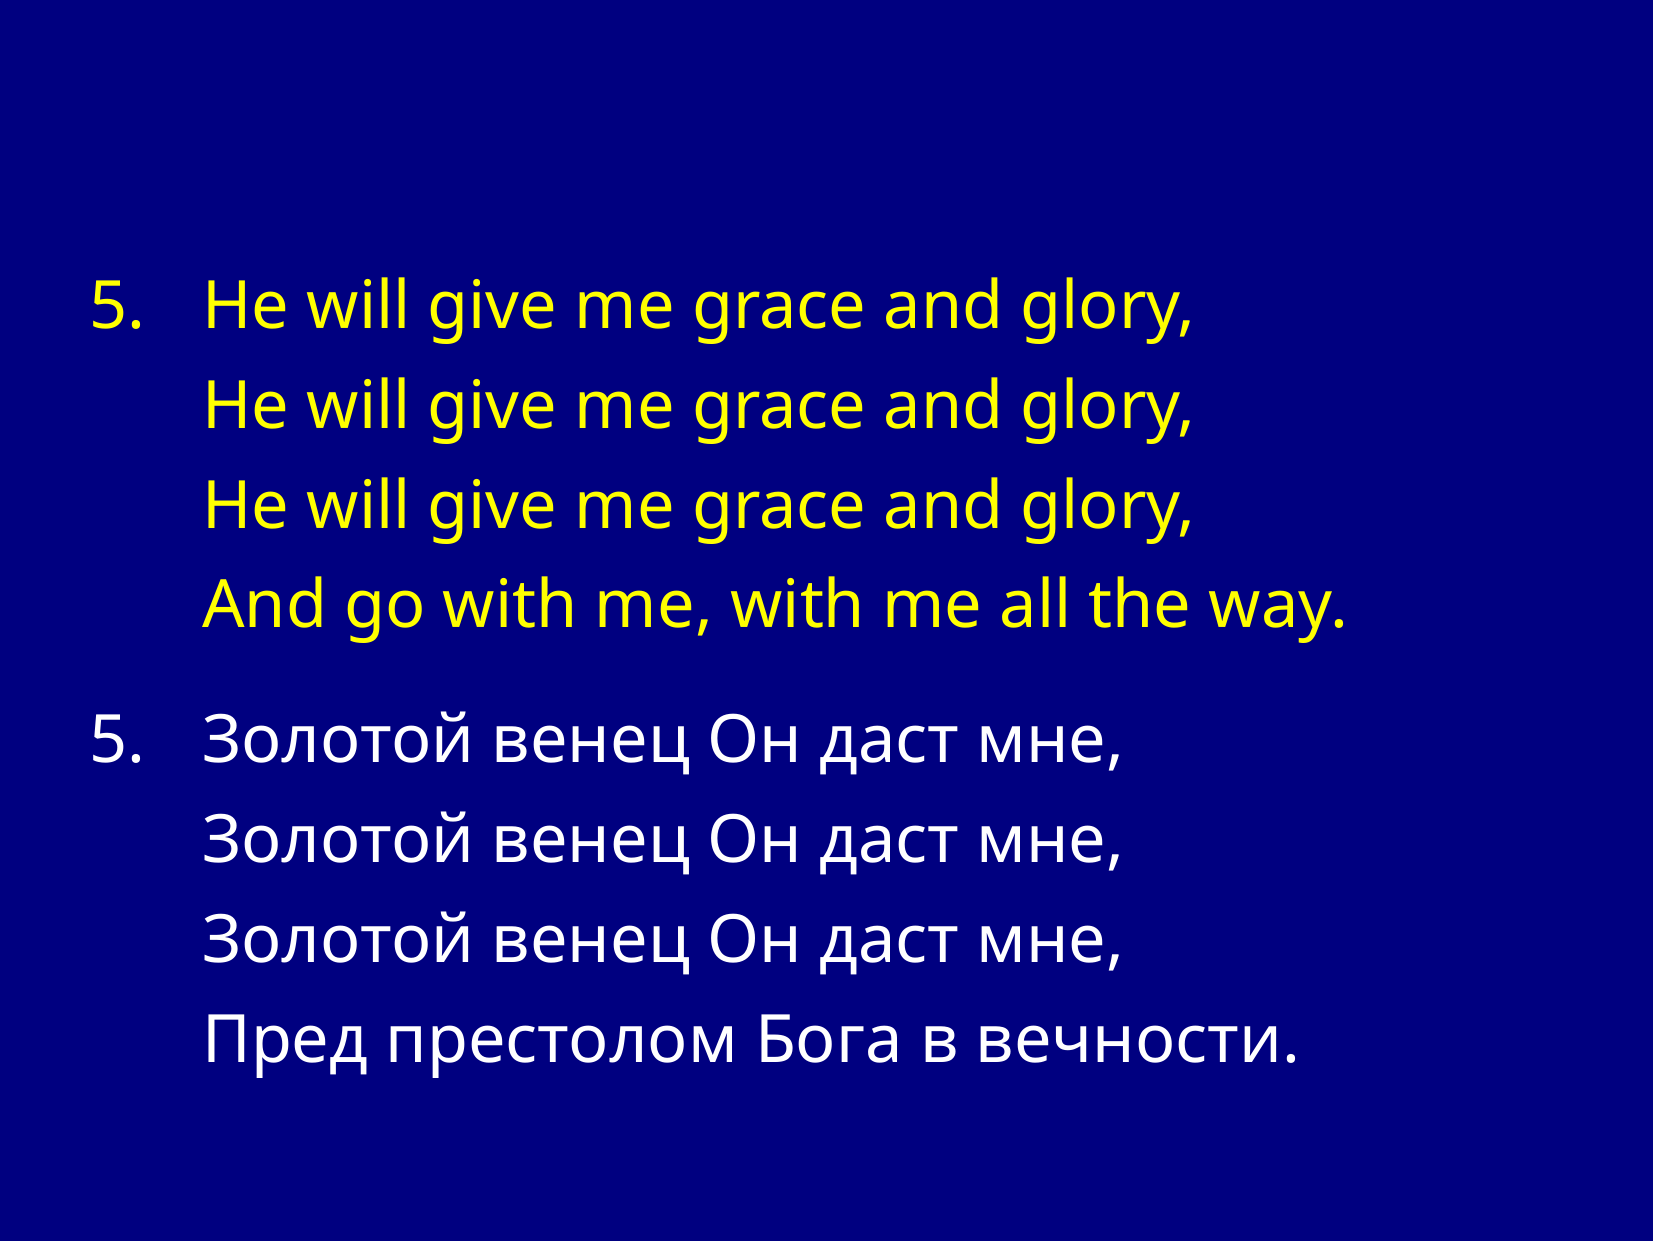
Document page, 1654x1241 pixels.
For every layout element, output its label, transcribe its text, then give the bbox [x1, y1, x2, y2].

text_box 5. He will give me grace and glory, He will give me grace and glory, He will give me grace and glory, And go with me, with me all the way. [75, 150, 1576, 638]
text_box 5. Золотой венец Он даст мне, Золотой венец Он даст мне, Золотой венец Он даст мне, Пред престолом Бога в вечности. [75, 675, 1576, 1163]
